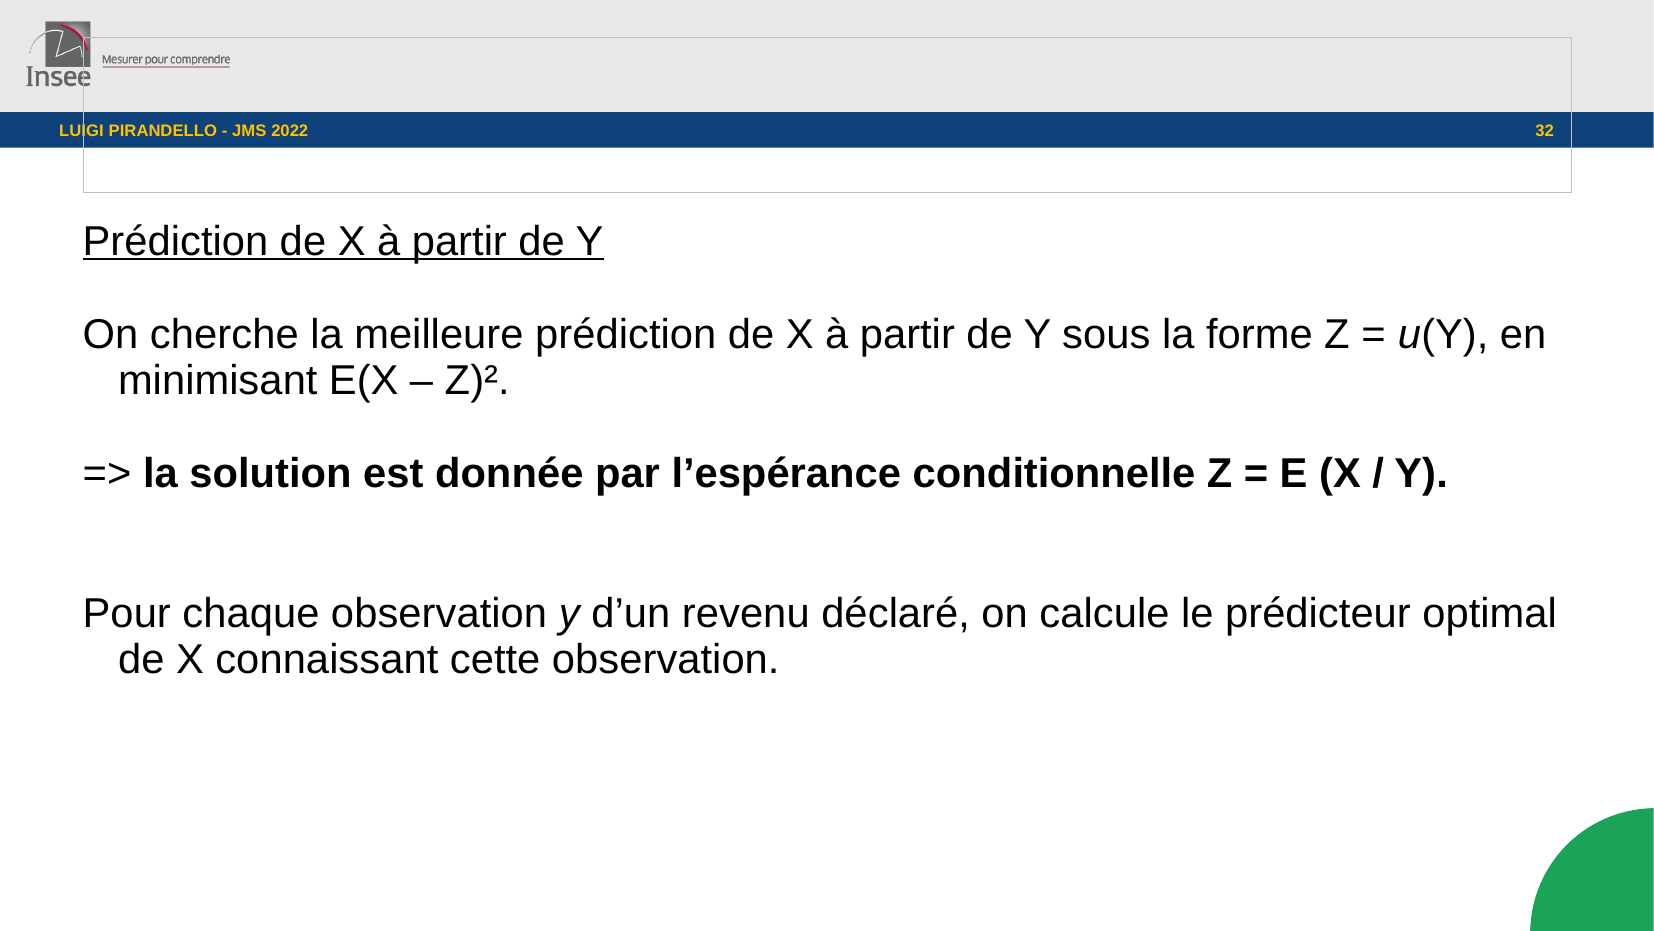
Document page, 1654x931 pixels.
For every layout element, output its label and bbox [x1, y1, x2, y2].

picture [23, 0, 230, 89]
picture [84, 38, 230, 89]
picture [1530, 808, 1654, 931]
